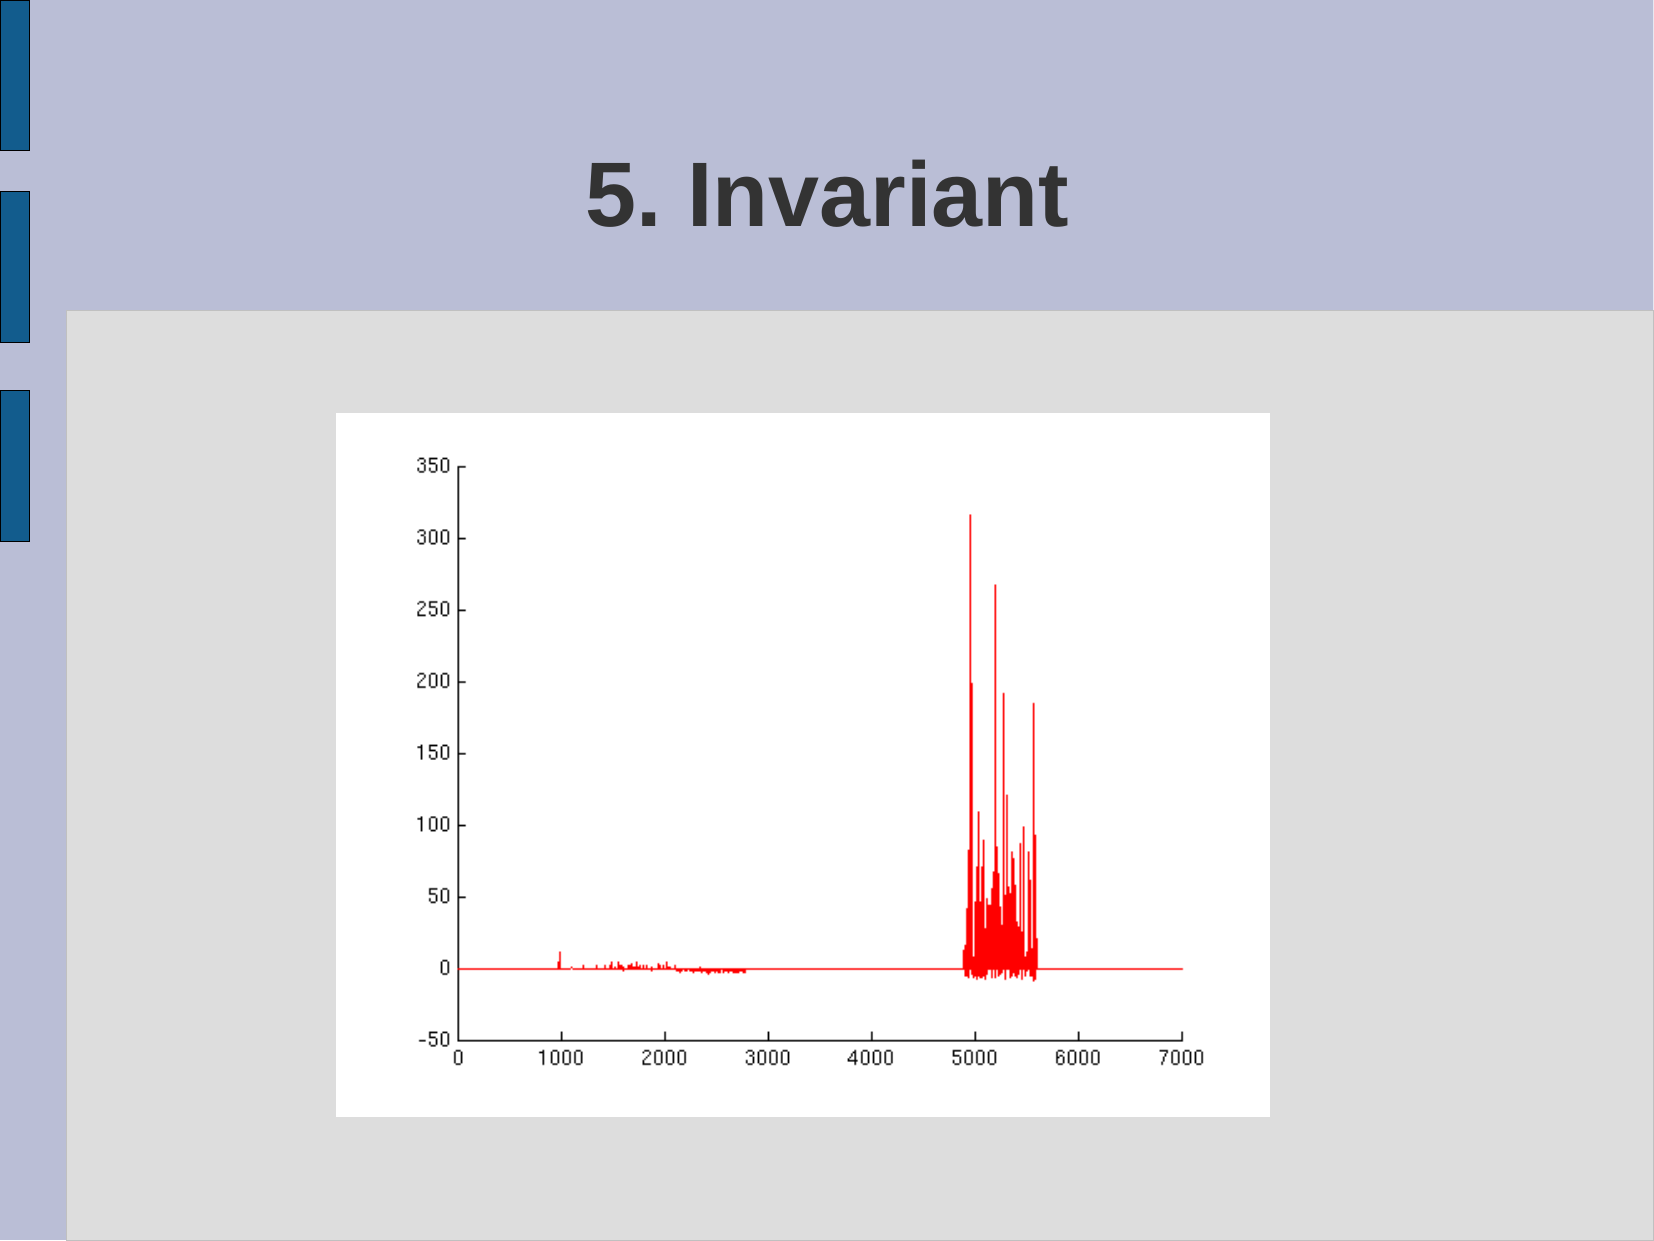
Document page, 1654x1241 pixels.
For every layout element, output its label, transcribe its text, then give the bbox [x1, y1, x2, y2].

title 5. Invariant [121, 91, 1534, 299]
picture [336, 413, 1270, 1117]
